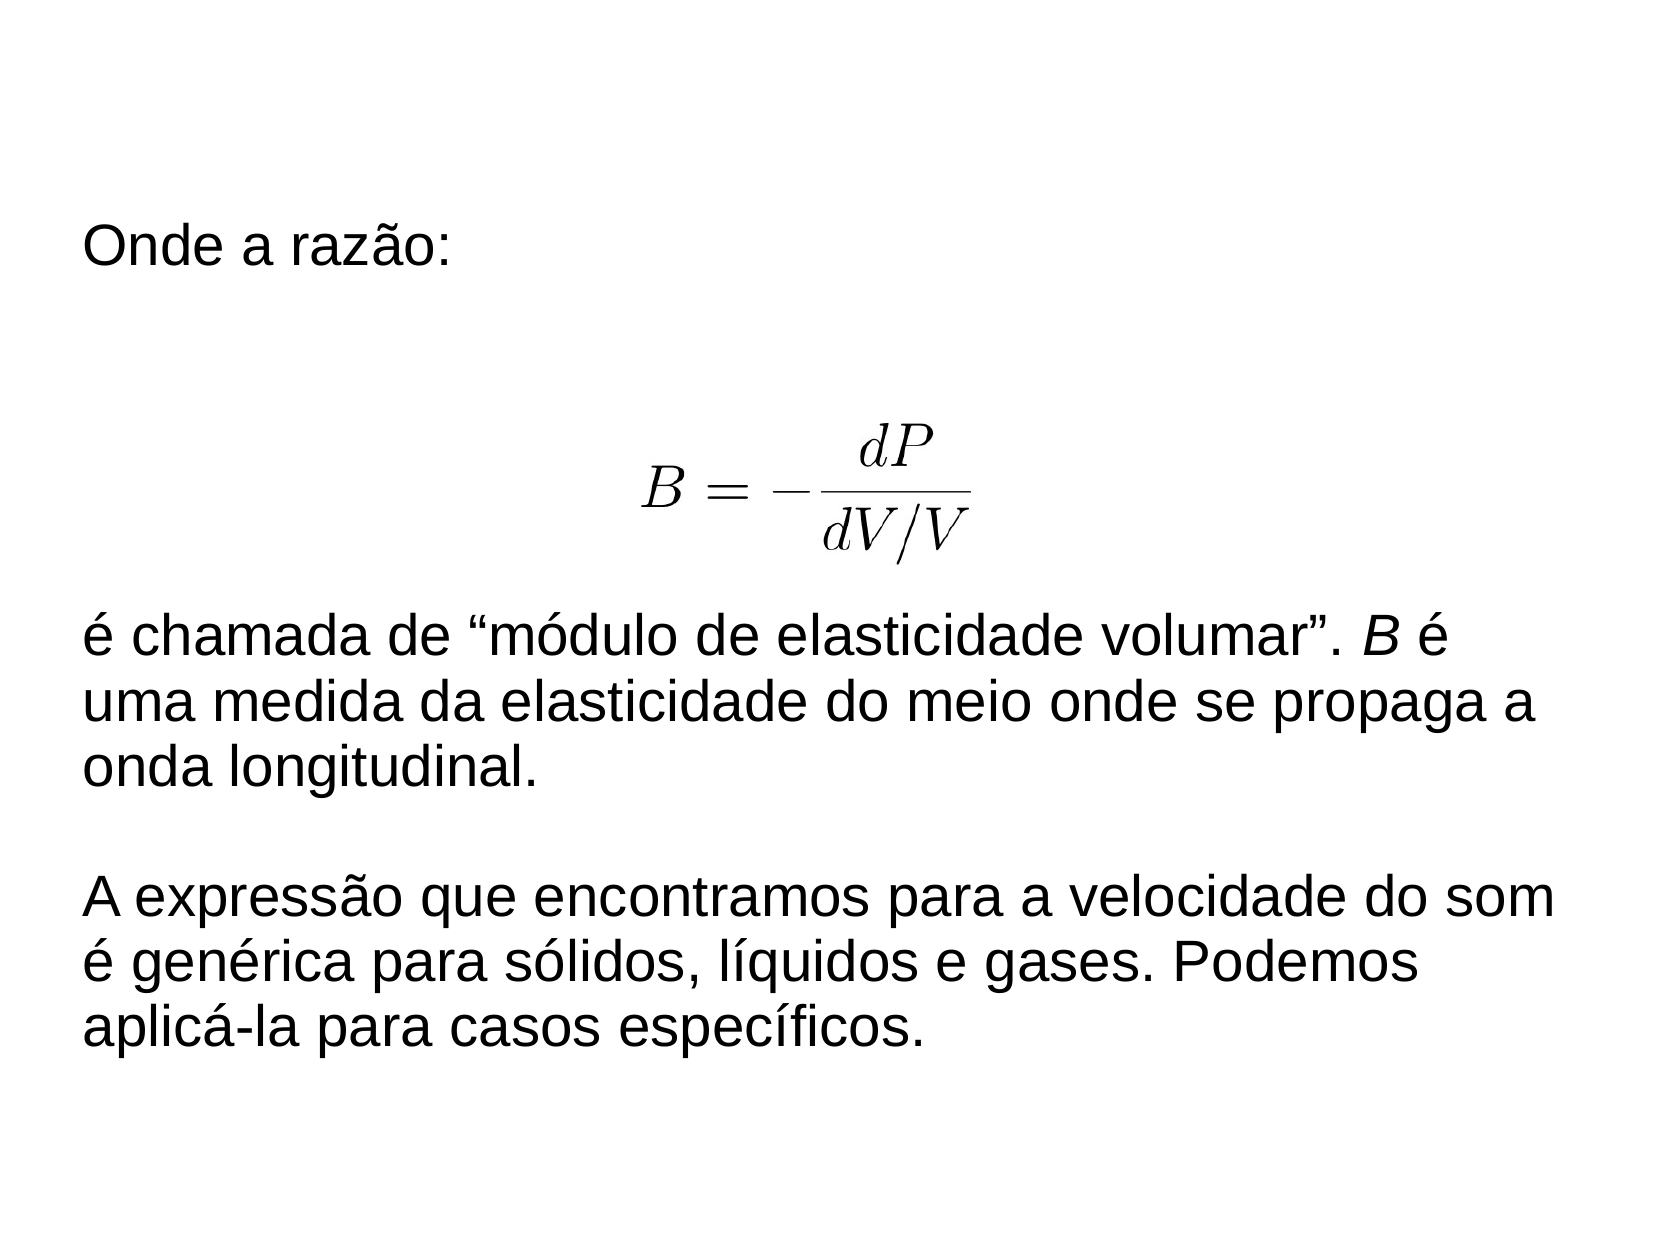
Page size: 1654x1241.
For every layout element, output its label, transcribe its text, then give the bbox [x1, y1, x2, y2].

subtitle Onde a razão: é chamada de “módulo de elasticidade volumar”. B é uma medida da elasticidade do meio onde se propaga a onda longitudinal. A expressão que encontramos para a velocidade do som é genérica para sólidos, líquidos e gases. Podemos aplicá-la para casos específicos. [82, 155, 1571, 1116]
picture [596, 377, 1004, 595]
